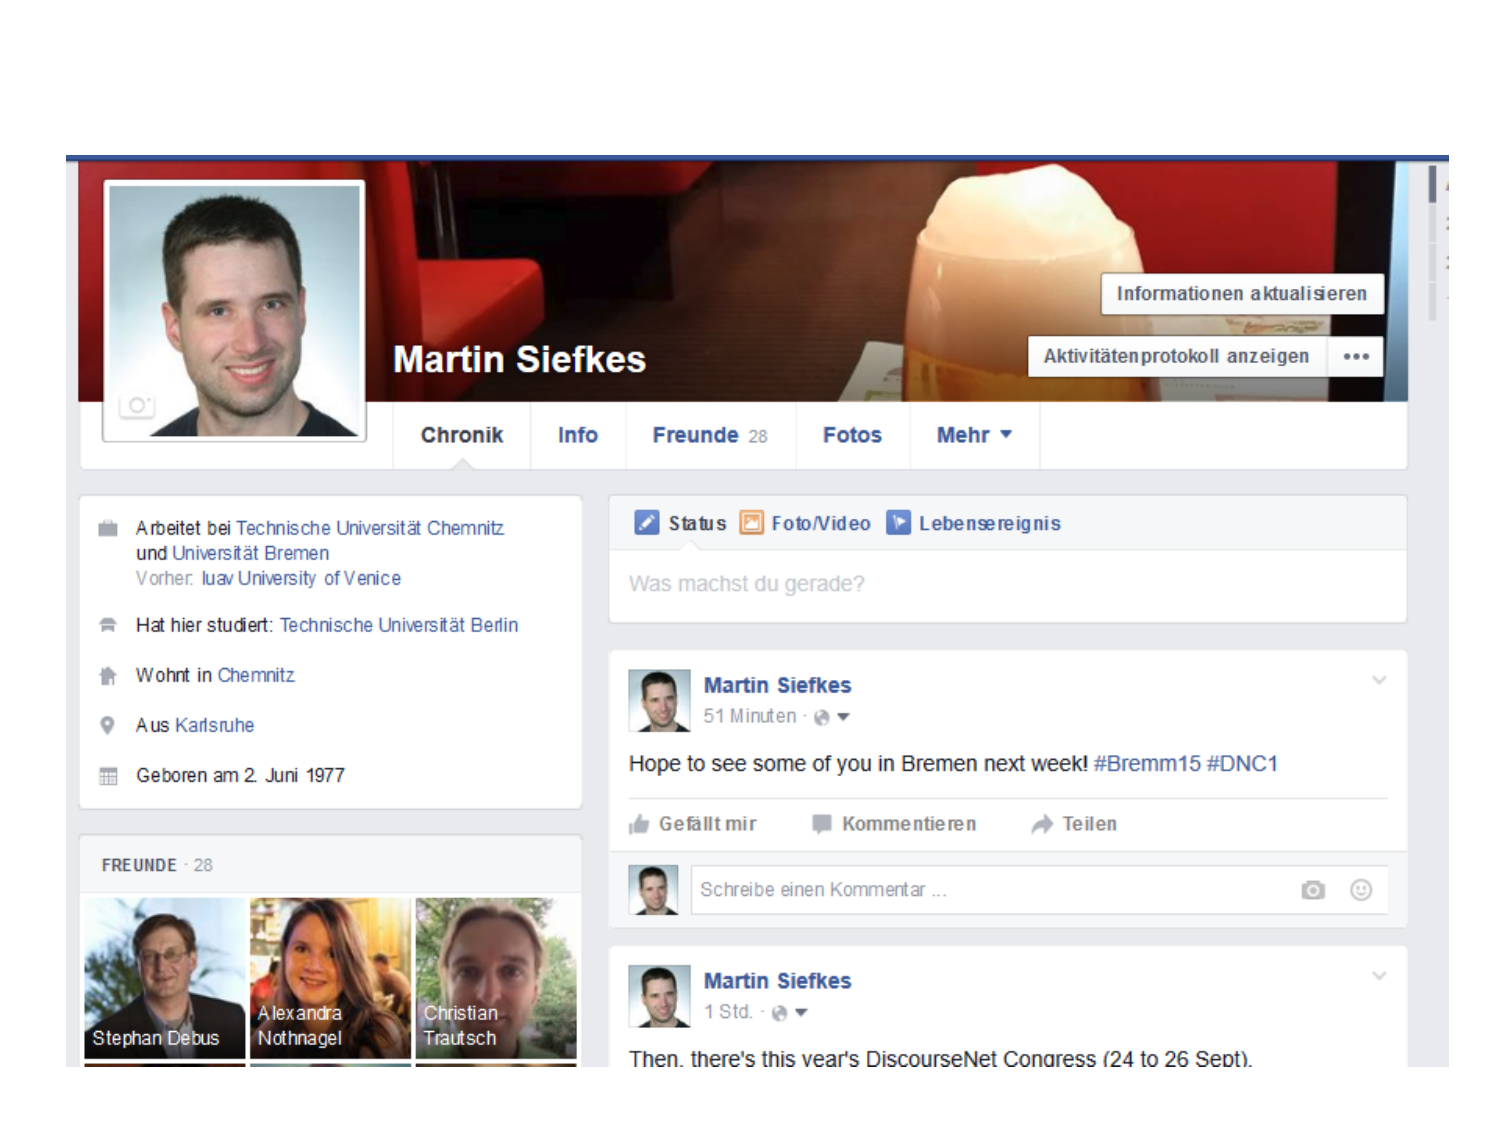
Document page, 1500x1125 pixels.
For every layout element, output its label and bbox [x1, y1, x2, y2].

picture [66, 155, 1449, 1067]
